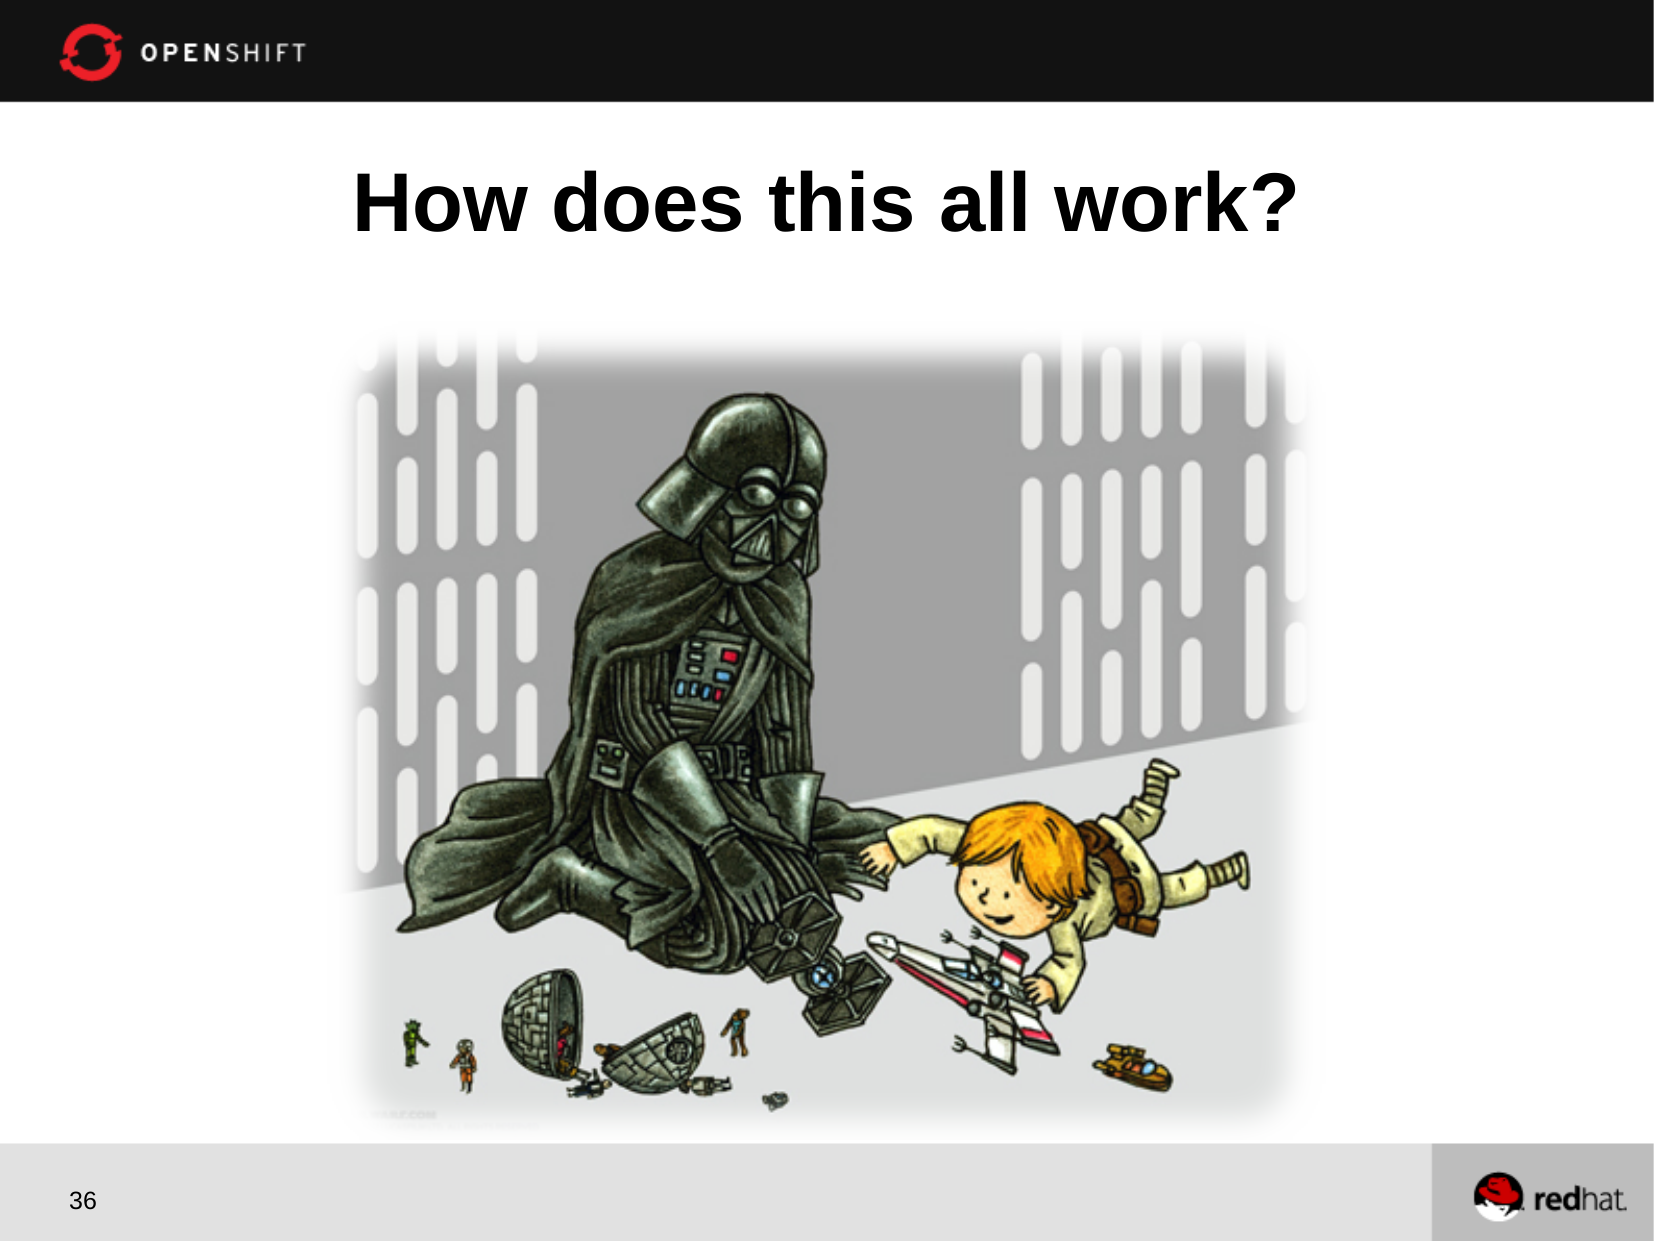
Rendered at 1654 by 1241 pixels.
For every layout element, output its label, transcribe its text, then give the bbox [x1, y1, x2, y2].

picture [0, 0, 1654, 1241]
text_box How does this all work? [335, 148, 1318, 258]
